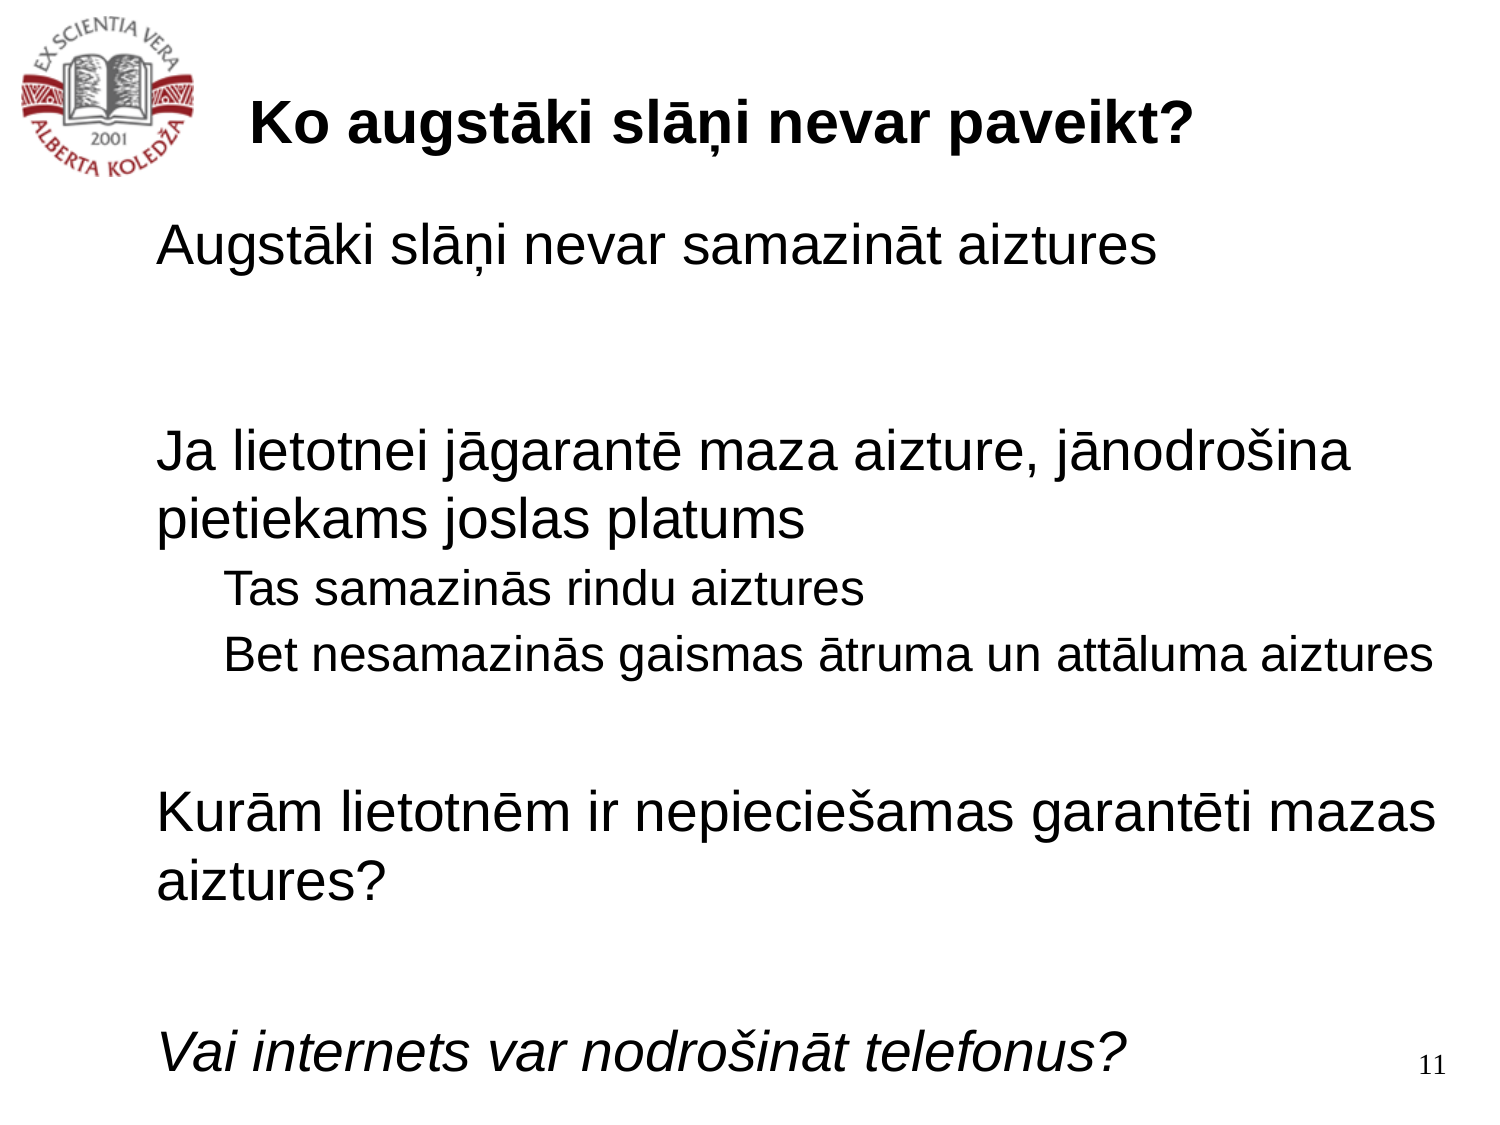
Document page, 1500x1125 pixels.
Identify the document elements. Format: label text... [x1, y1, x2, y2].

picture [21, 16, 194, 177]
title Ko augstāki slāņi nevar paveikt? [50, 62, 1374, 175]
list Augstāki slāņi nevar samazināt aiztures Ja lietotnei jāgarantē maza aizture, jānodrošina pietiekams joslas platums Tas samazinās rindu aiztures Bet nesamazinās gaismas ātruma un attāluma aiztures Kurām lietotnēm ir nepieciešamas garantēti mazas aiztures? Vai internets var nodrošināt telefonus? [74, 200, 1463, 1101]
text_box <skaitlis> [1312, 1037, 1463, 1101]
